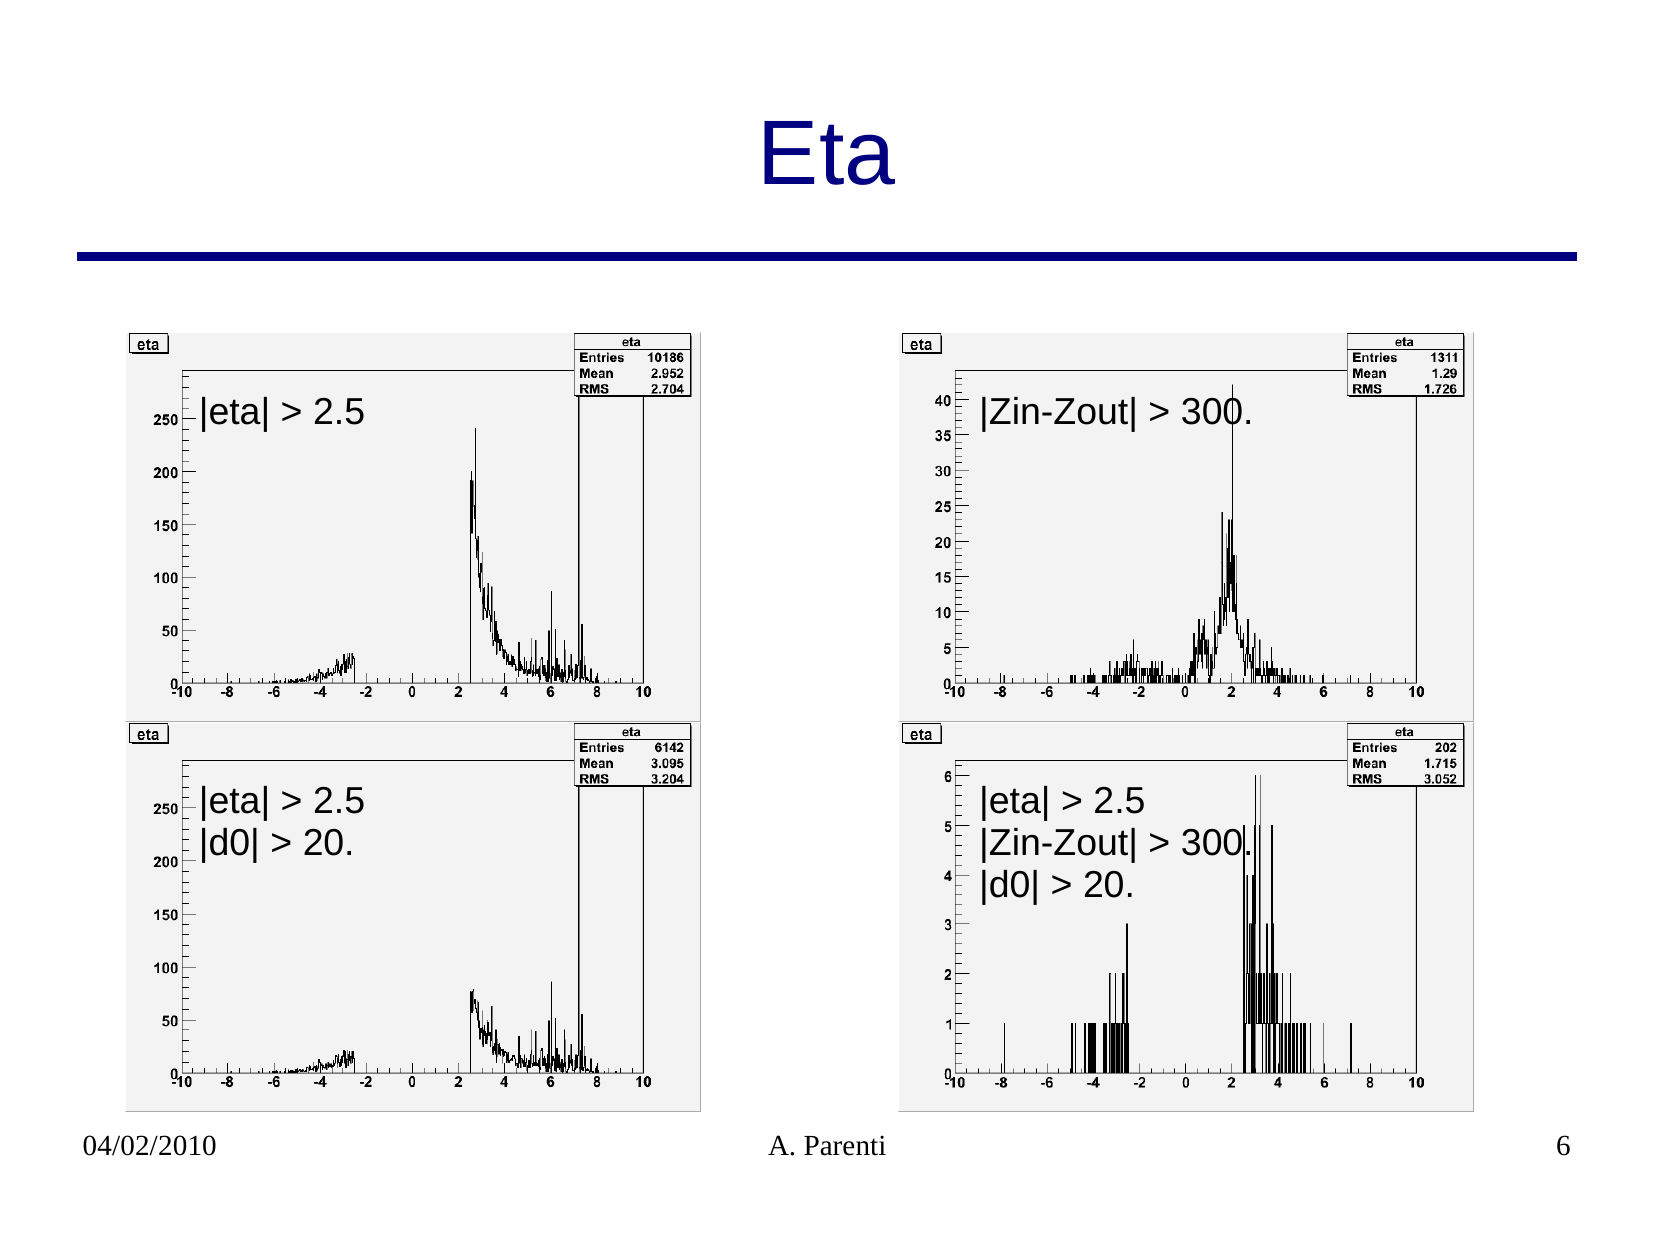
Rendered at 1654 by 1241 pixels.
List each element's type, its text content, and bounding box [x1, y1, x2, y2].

text_box |Zin-Zout| > 300. [964, 382, 1270, 440]
picture [897, 331, 1474, 1112]
title Eta [82, 56, 1571, 250]
picture [124, 331, 701, 1112]
text_box |eta| > 2.5 |d0| > 20. [184, 771, 381, 871]
text_box |eta| > 2.5 |Zin-Zout| > 300. |d0| > 20. [964, 771, 1270, 913]
text_box |eta| > 2.5 [184, 382, 381, 440]
